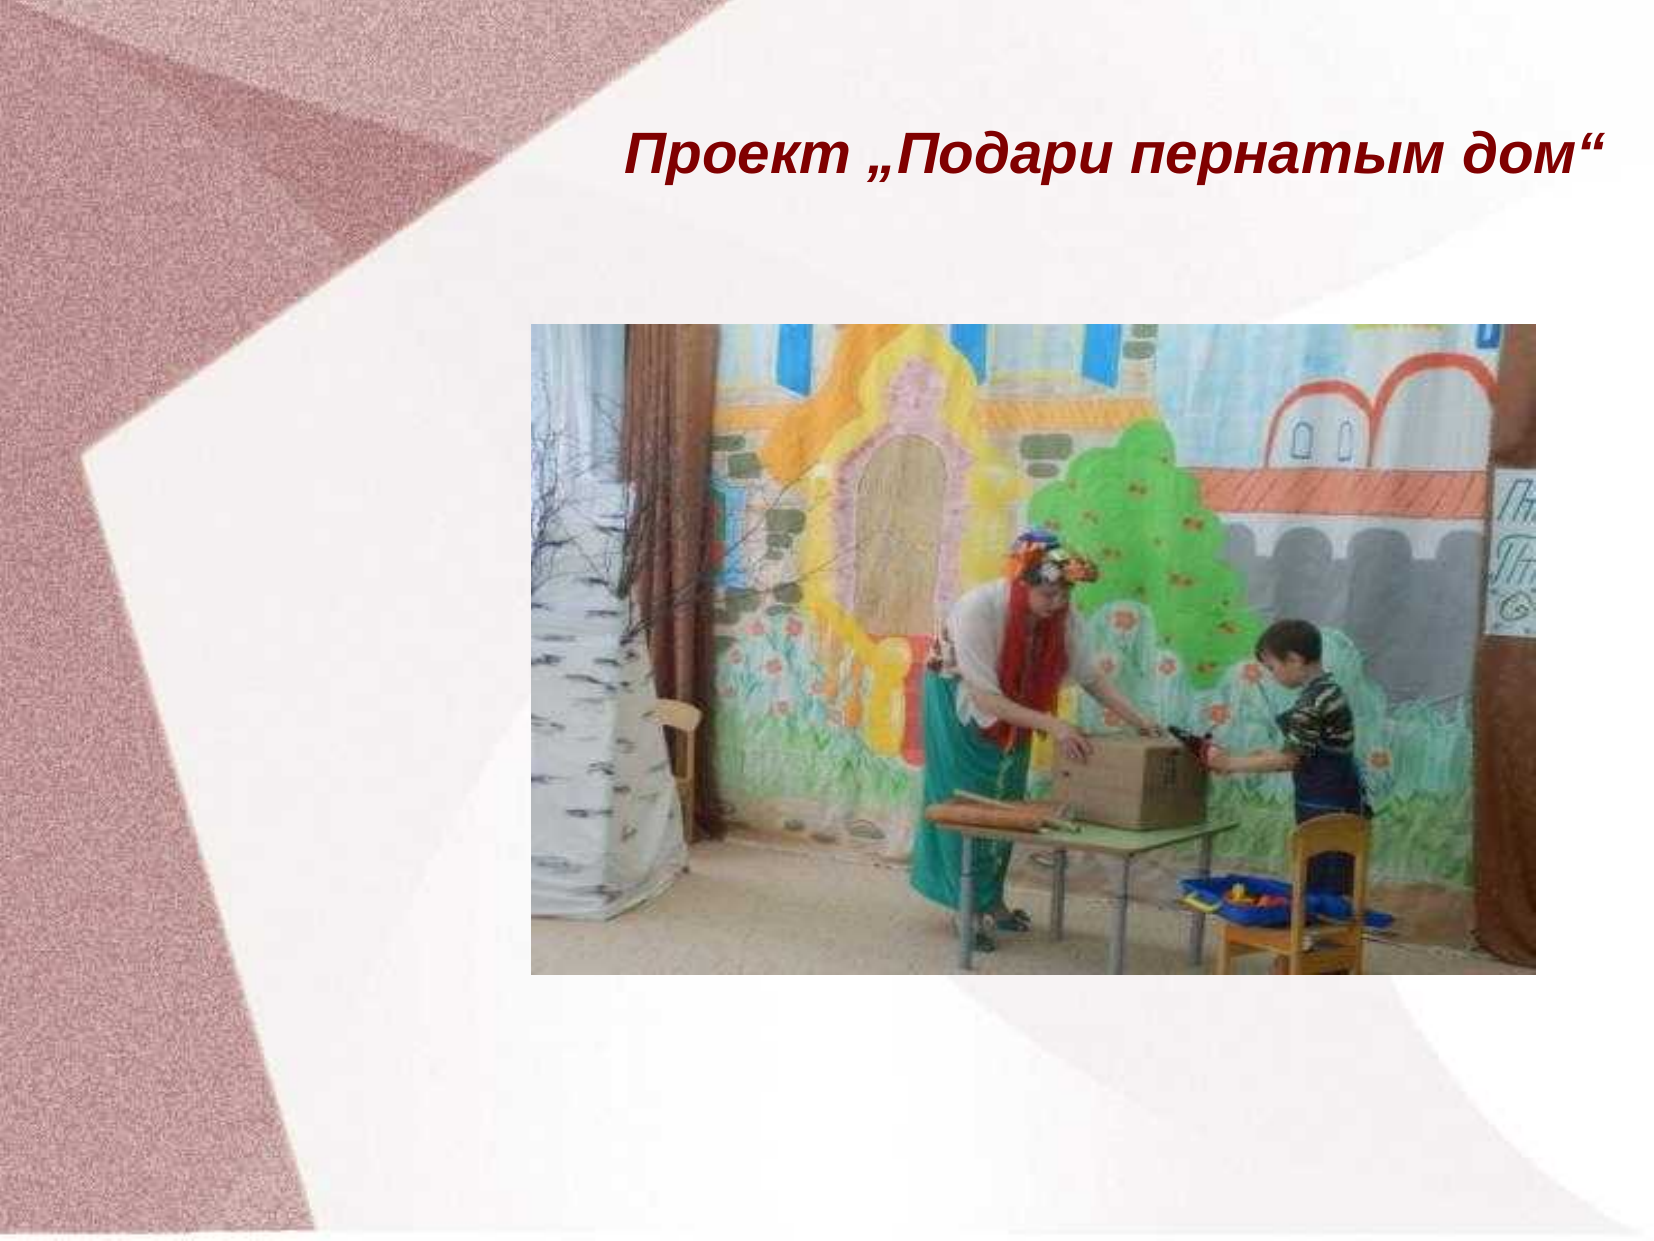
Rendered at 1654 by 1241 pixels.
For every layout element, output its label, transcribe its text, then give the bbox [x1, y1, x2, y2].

title Проект „Подари пернатым дом“ [596, 49, 1607, 257]
picture [0, 0, 1654, 1241]
